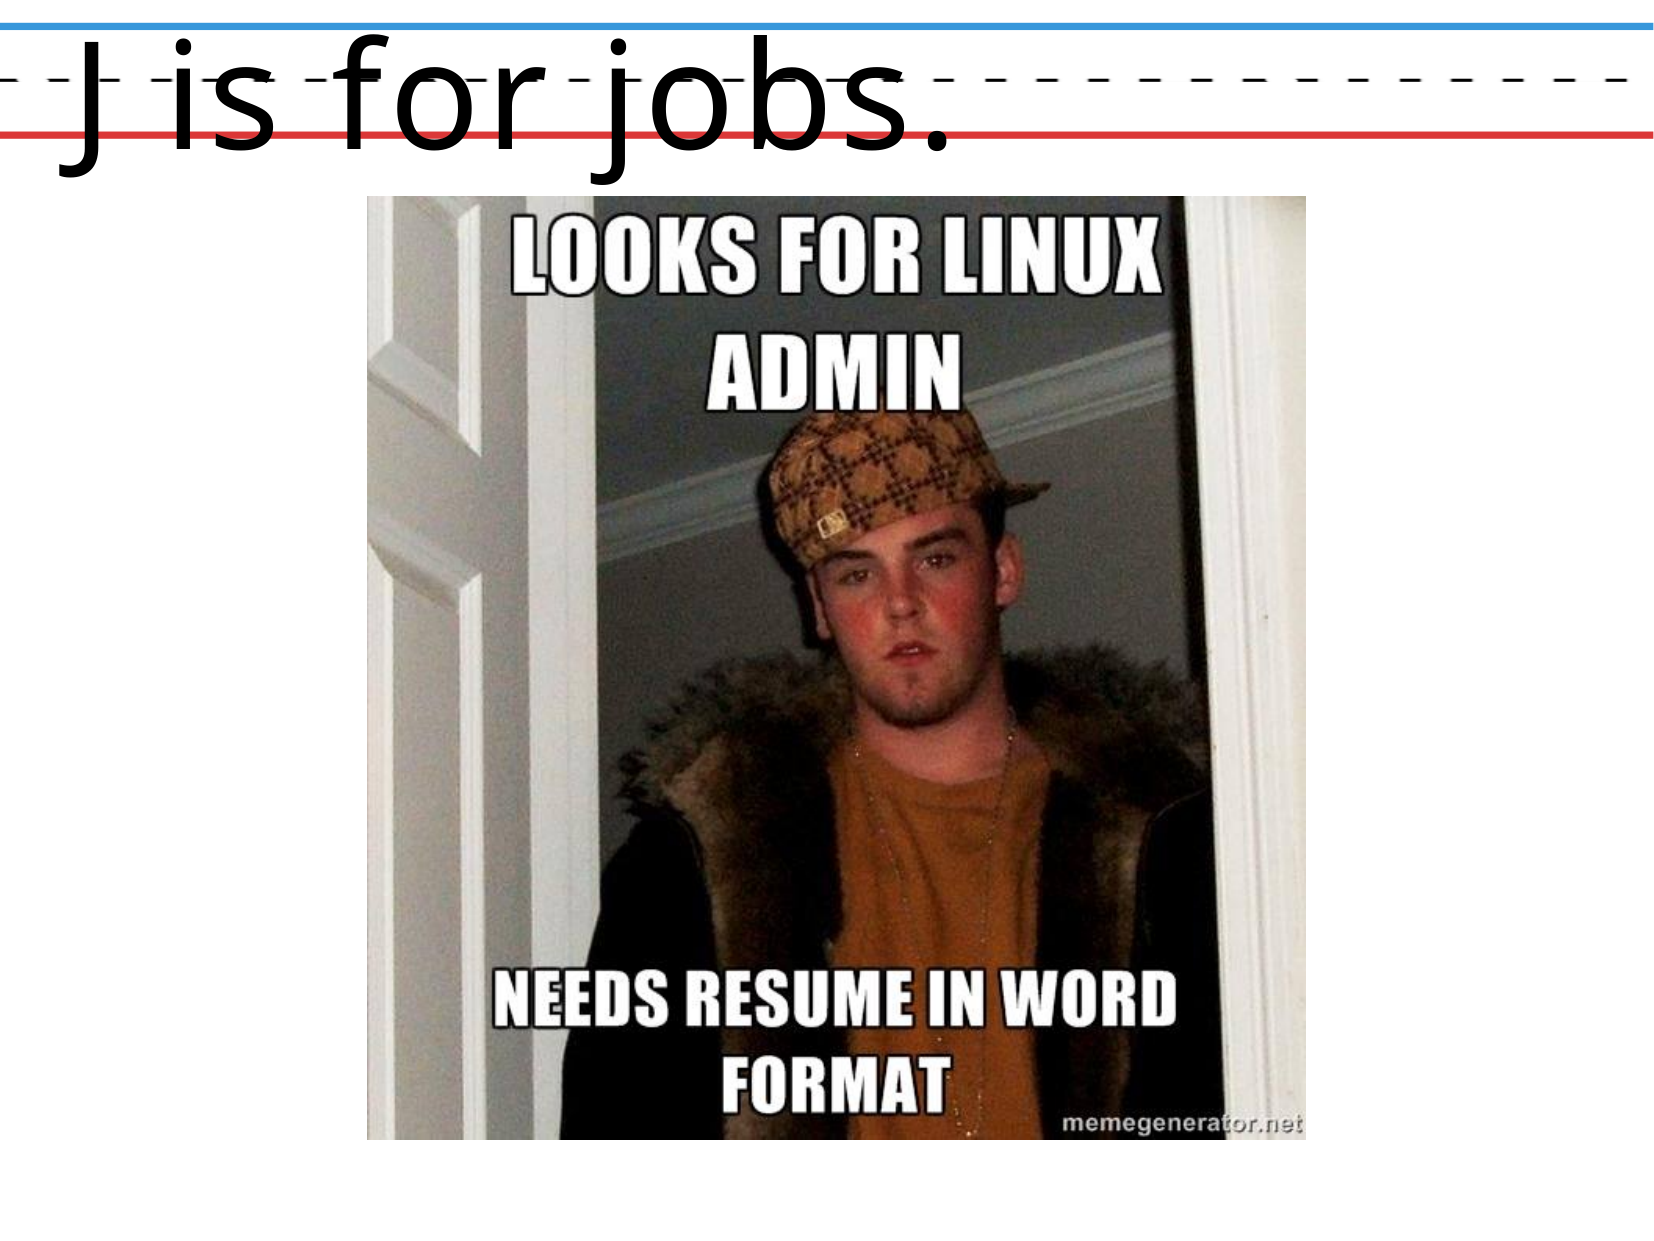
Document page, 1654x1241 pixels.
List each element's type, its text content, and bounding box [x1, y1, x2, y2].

picture [0, 0, 1654, 1141]
title J is for jobs. [71, 0, 1561, 196]
